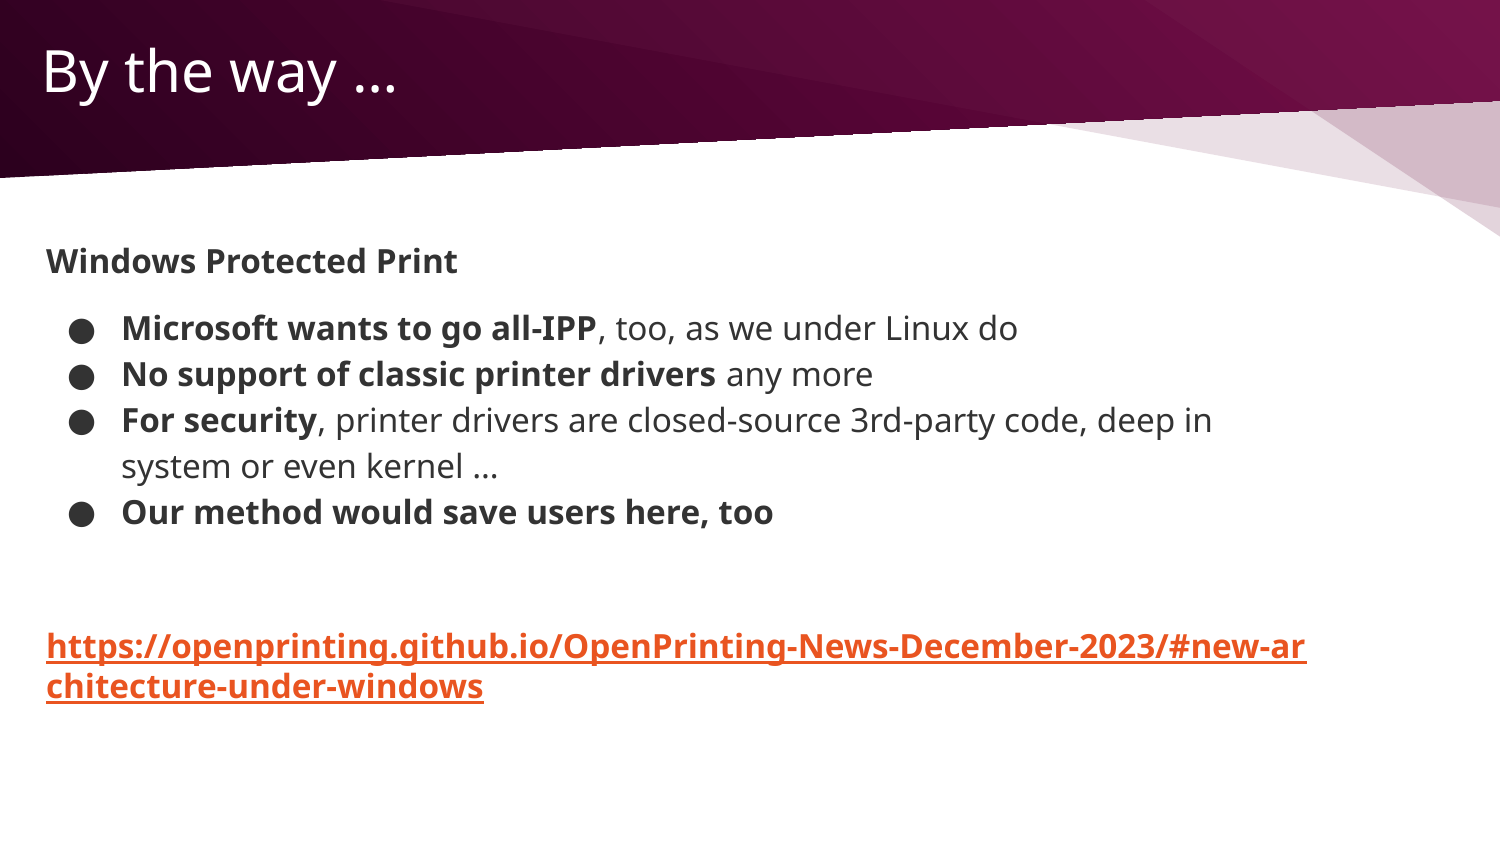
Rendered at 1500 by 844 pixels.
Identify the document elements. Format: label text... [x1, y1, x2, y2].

title By the way … [41, 5, 1336, 134]
list Windows Protected Print Microsoft wants to go all-IPP, too, as we under Linux do No support of classic printer drivers any more For security, printer drivers are closed-source 3rd-party code, deep in system or even kernel … Our method would save users here, too https://openprinting.github.io/OpenPrinting-News-December-2023/#new-architecture-under-windows [35, 229, 1324, 789]
